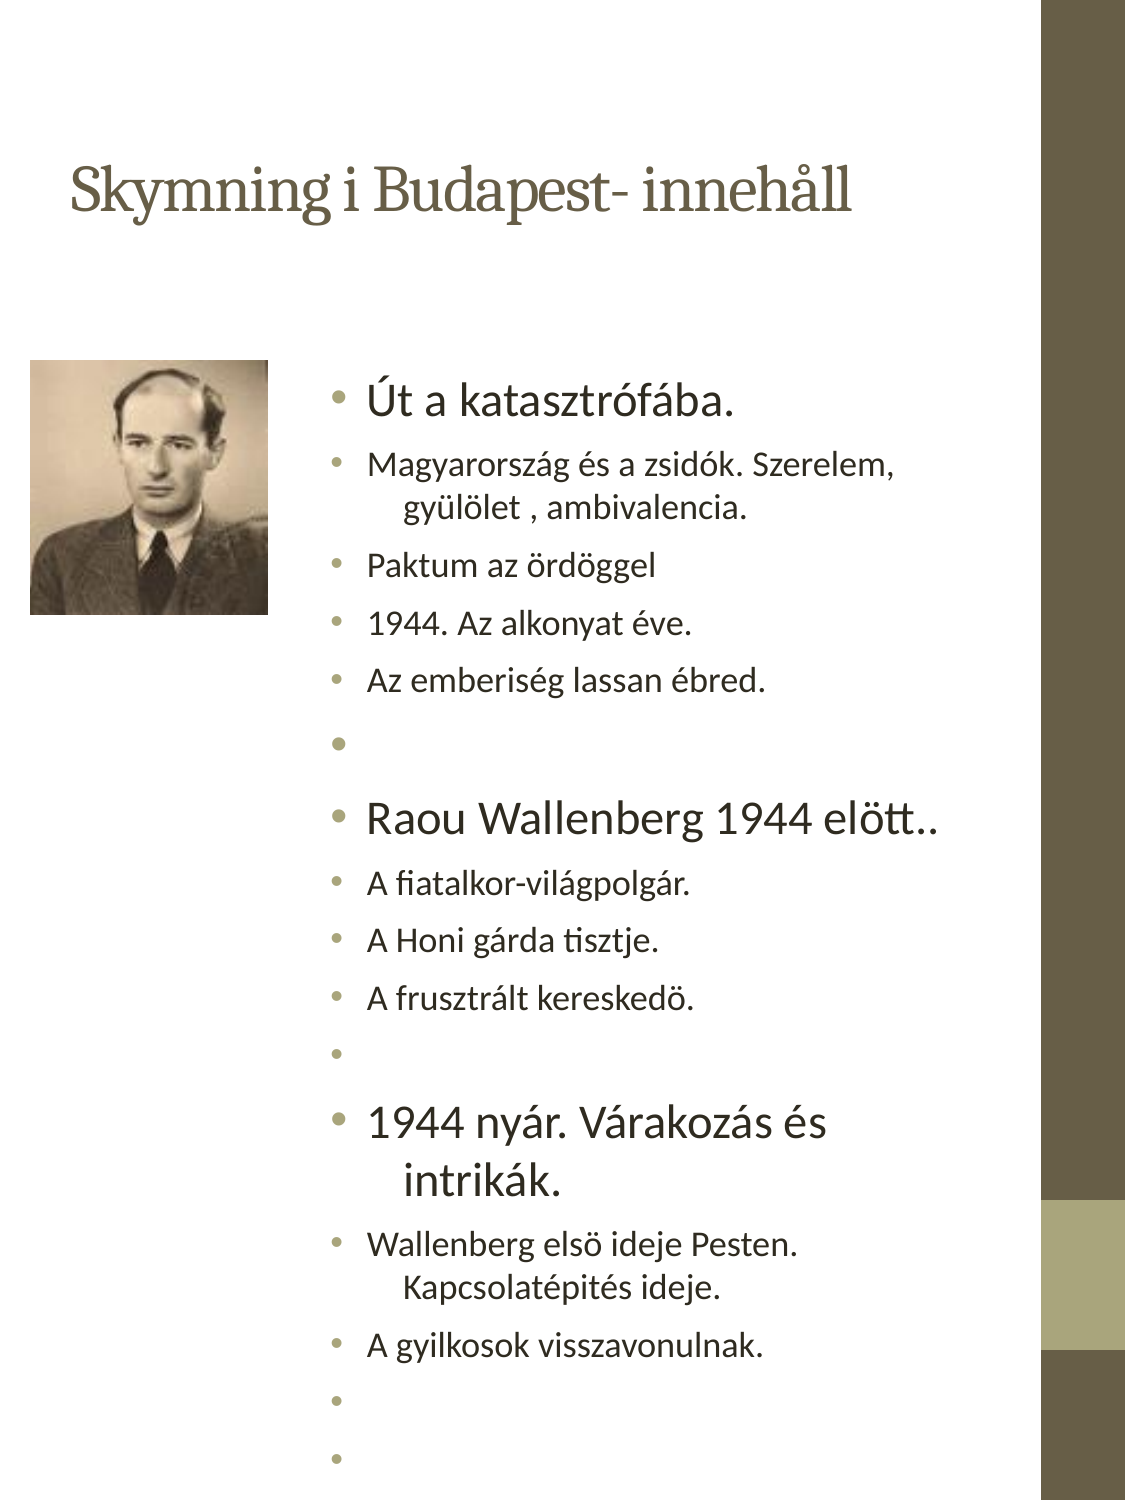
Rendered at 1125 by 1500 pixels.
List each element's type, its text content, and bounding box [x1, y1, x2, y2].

picture [30, 360, 268, 615]
list Út a katasztrófába. Magyarország és a zsidók. Szerelem, gyülölet , ambivalencia. Paktum az ördöggel 1944. Az alkonyat éve. Az emberiség lassan ébred. Raou Wallenberg 1944 elött.. A fiatalkor-világpolgár. A Honi gárda tisztje. A frusztrált kereskedö. 1944 nyár. Várakozás és intrikák. Wallenberg elsö ideje Pesten. Kapcsolatépités ideje. A gyilkosok visszavonulnak. [278, 360, 1000, 1376]
title Skymning i Budapest- innehåll [56, 60, 994, 311]
